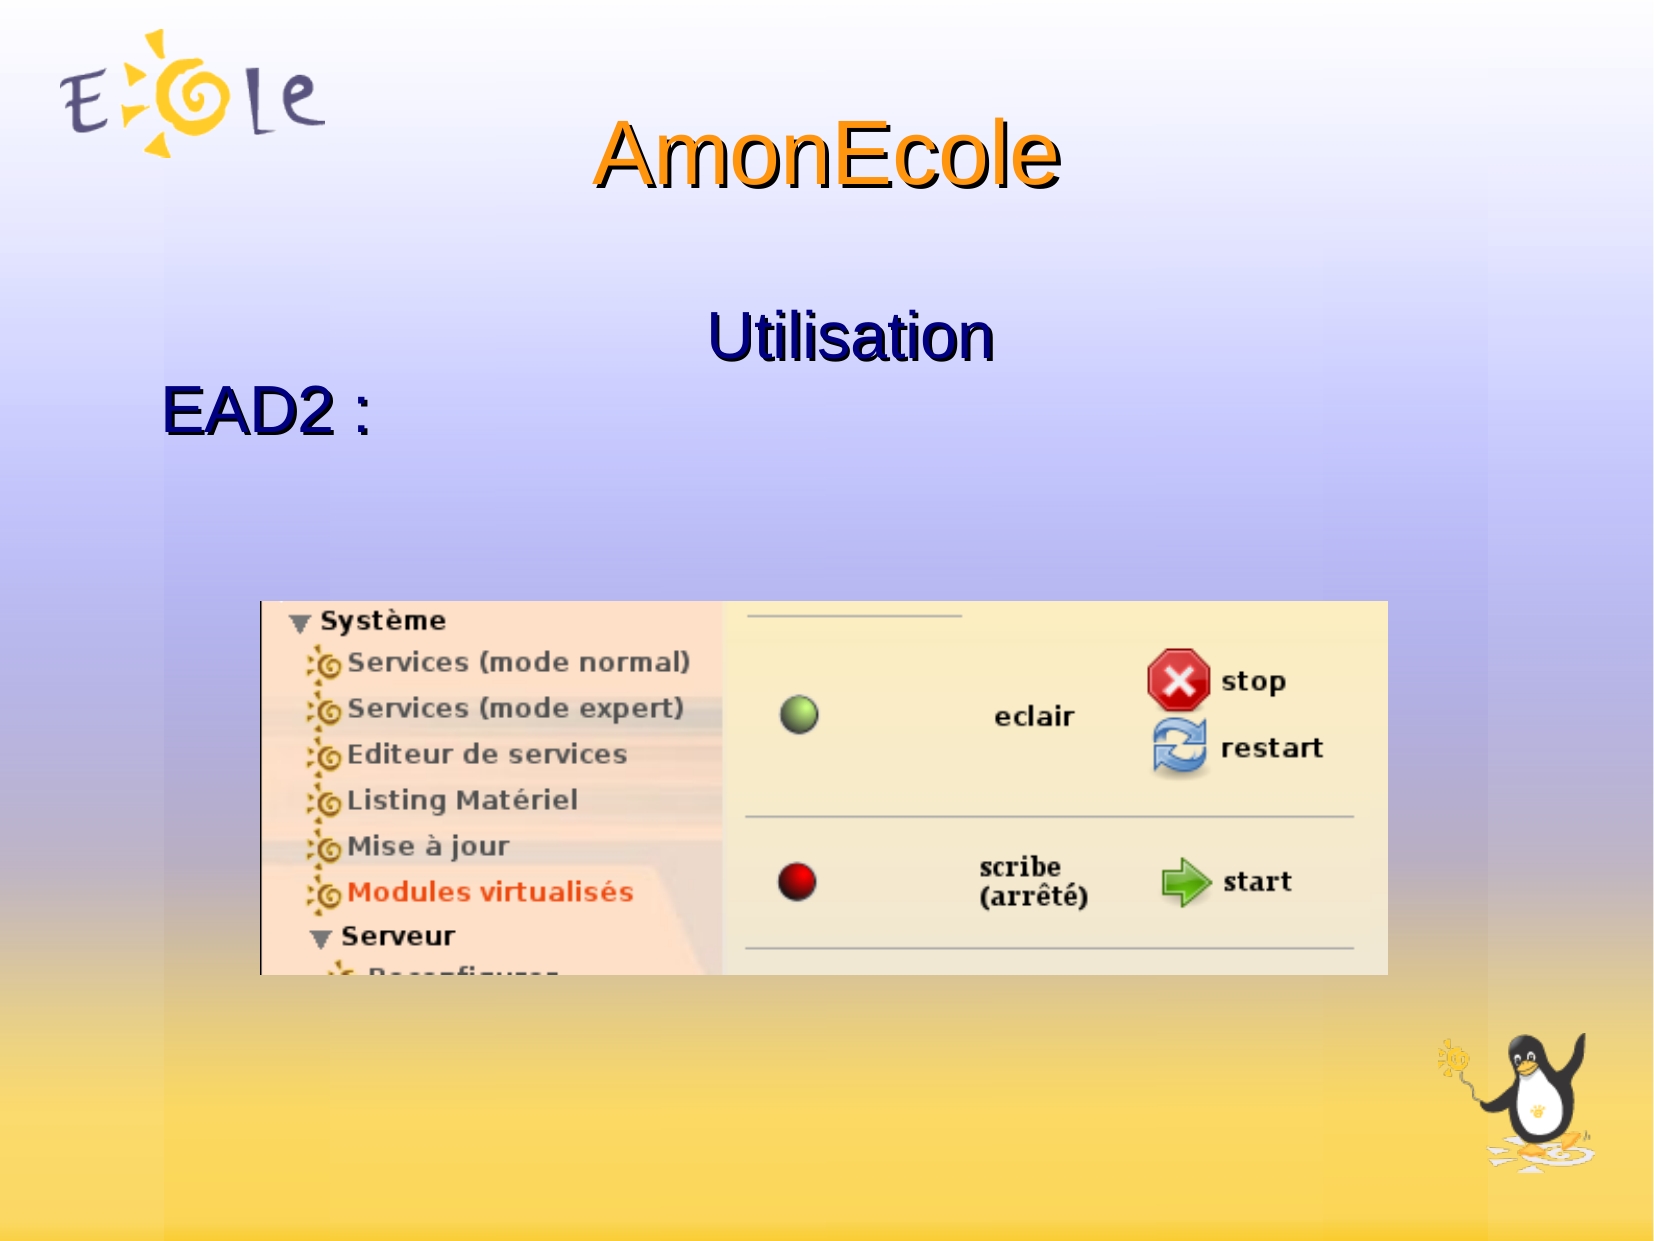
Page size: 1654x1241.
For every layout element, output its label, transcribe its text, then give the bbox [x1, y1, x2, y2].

picture [0, 0, 1654, 1241]
text_box Utilisation EAD2 : [106, 153, 1595, 816]
title AmonEcole [82, 49, 1571, 257]
